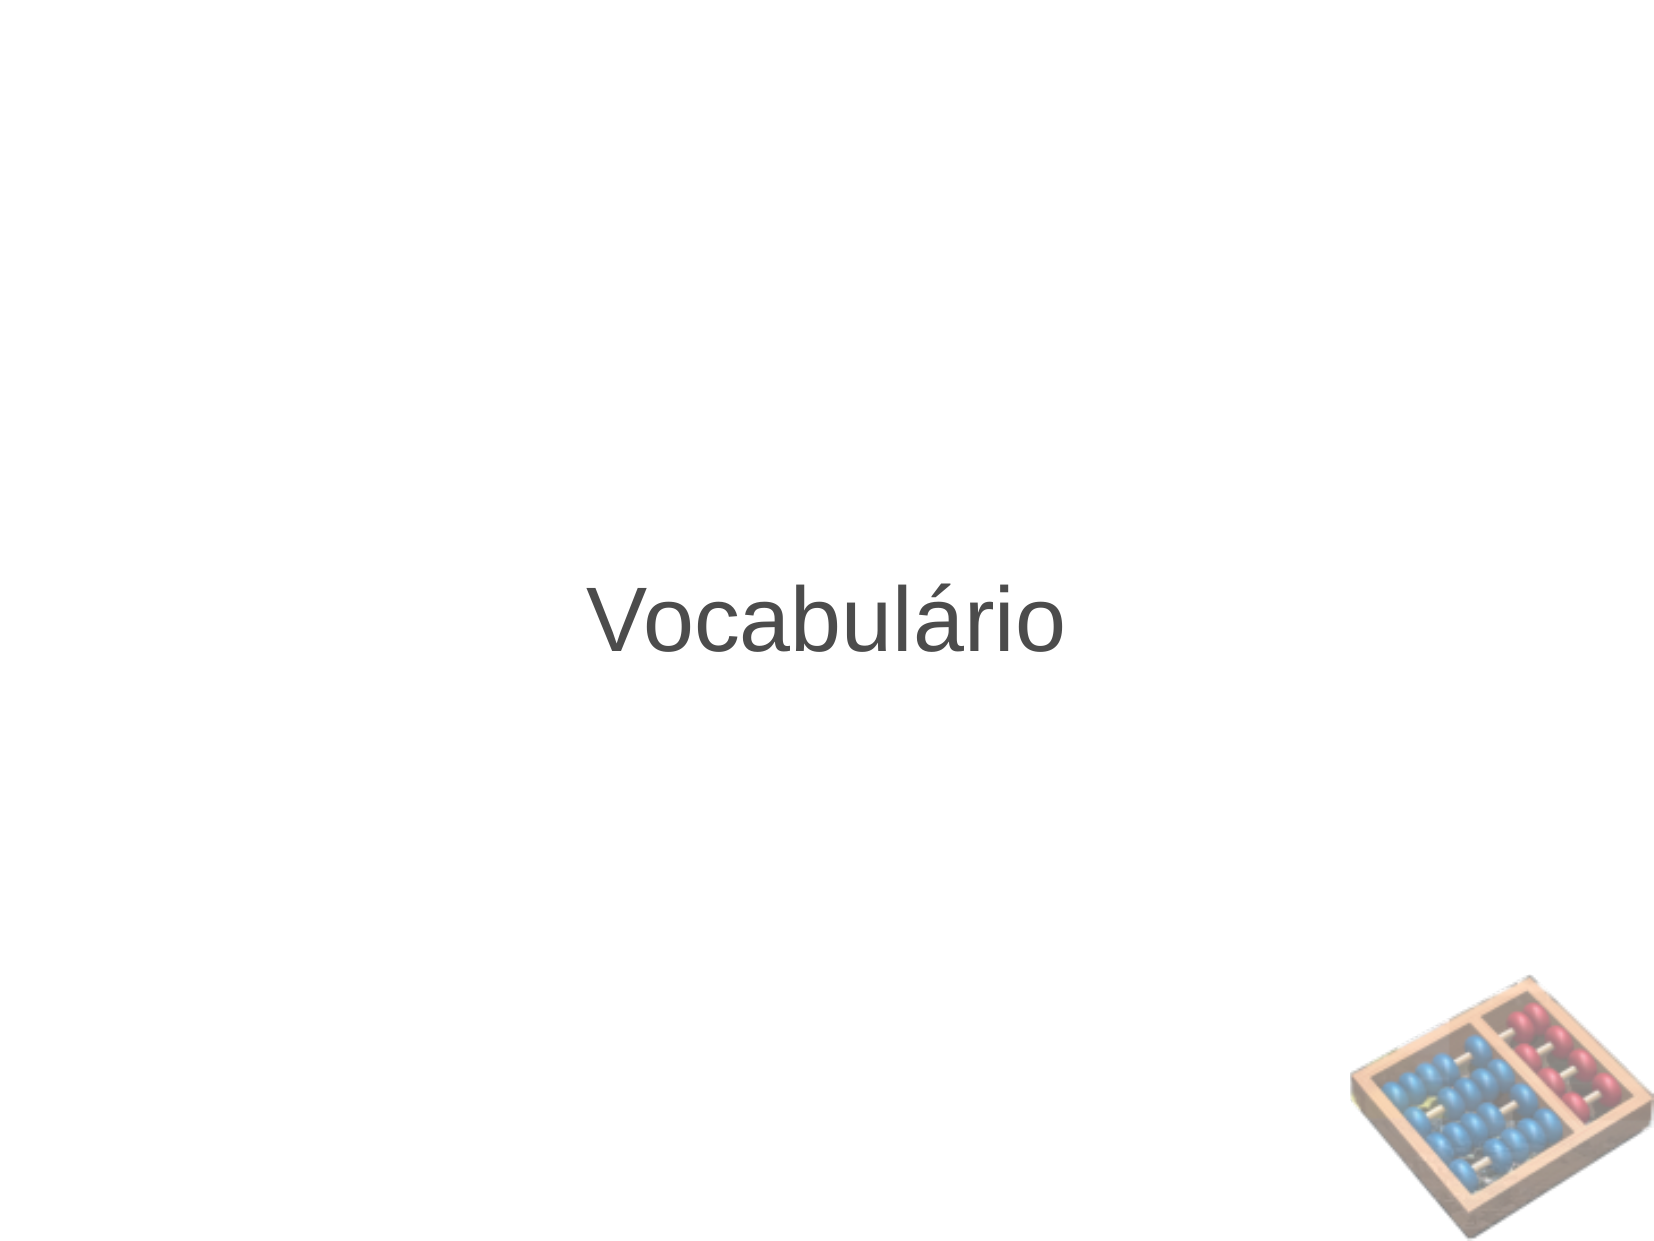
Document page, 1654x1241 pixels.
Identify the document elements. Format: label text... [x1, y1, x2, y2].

title Vocabulário [63, 516, 1590, 724]
